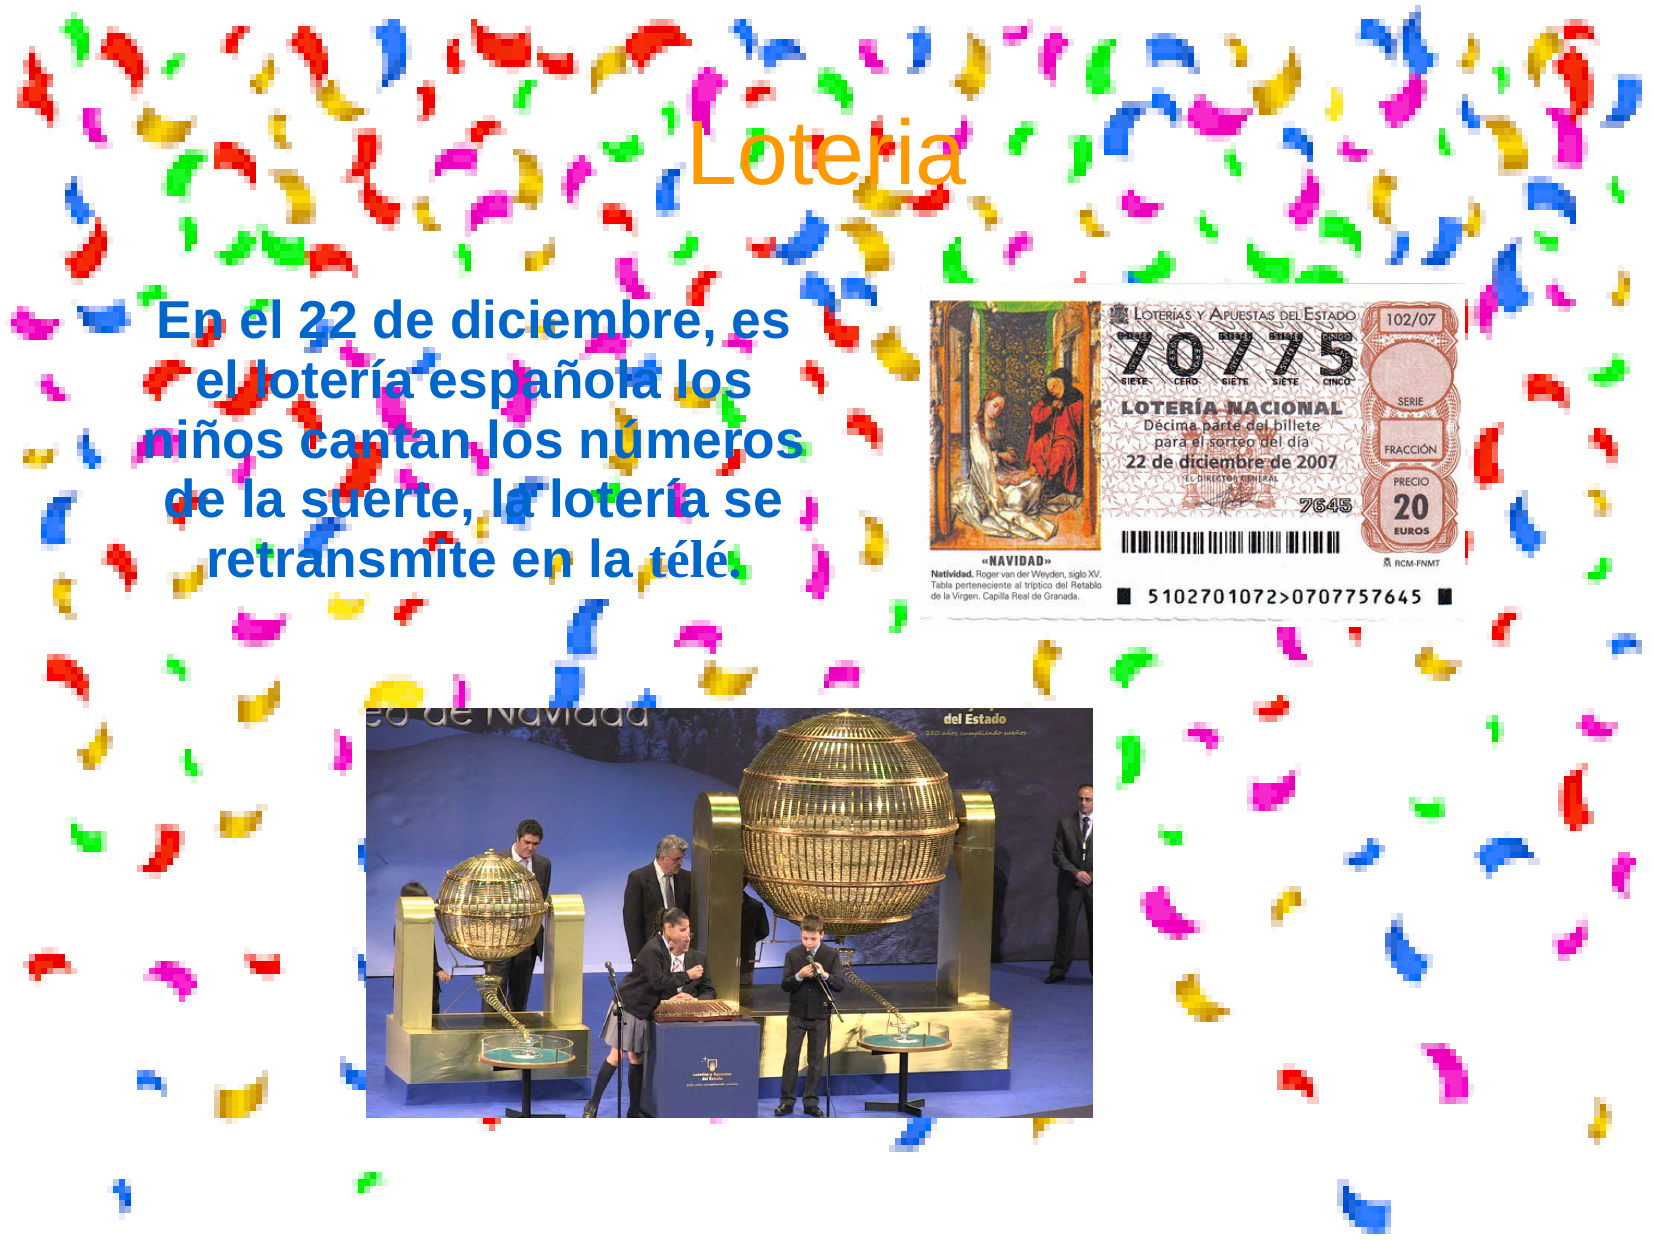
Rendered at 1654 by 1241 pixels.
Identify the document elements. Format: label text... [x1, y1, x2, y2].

title Loteria [82, 49, 1571, 257]
list En el 22 de diciembre, es el lotería española los niños cantan los números de la suerte, la lotería se retransmite en la télé. [82, 290, 809, 634]
picture [0, 0, 1654, 1241]
